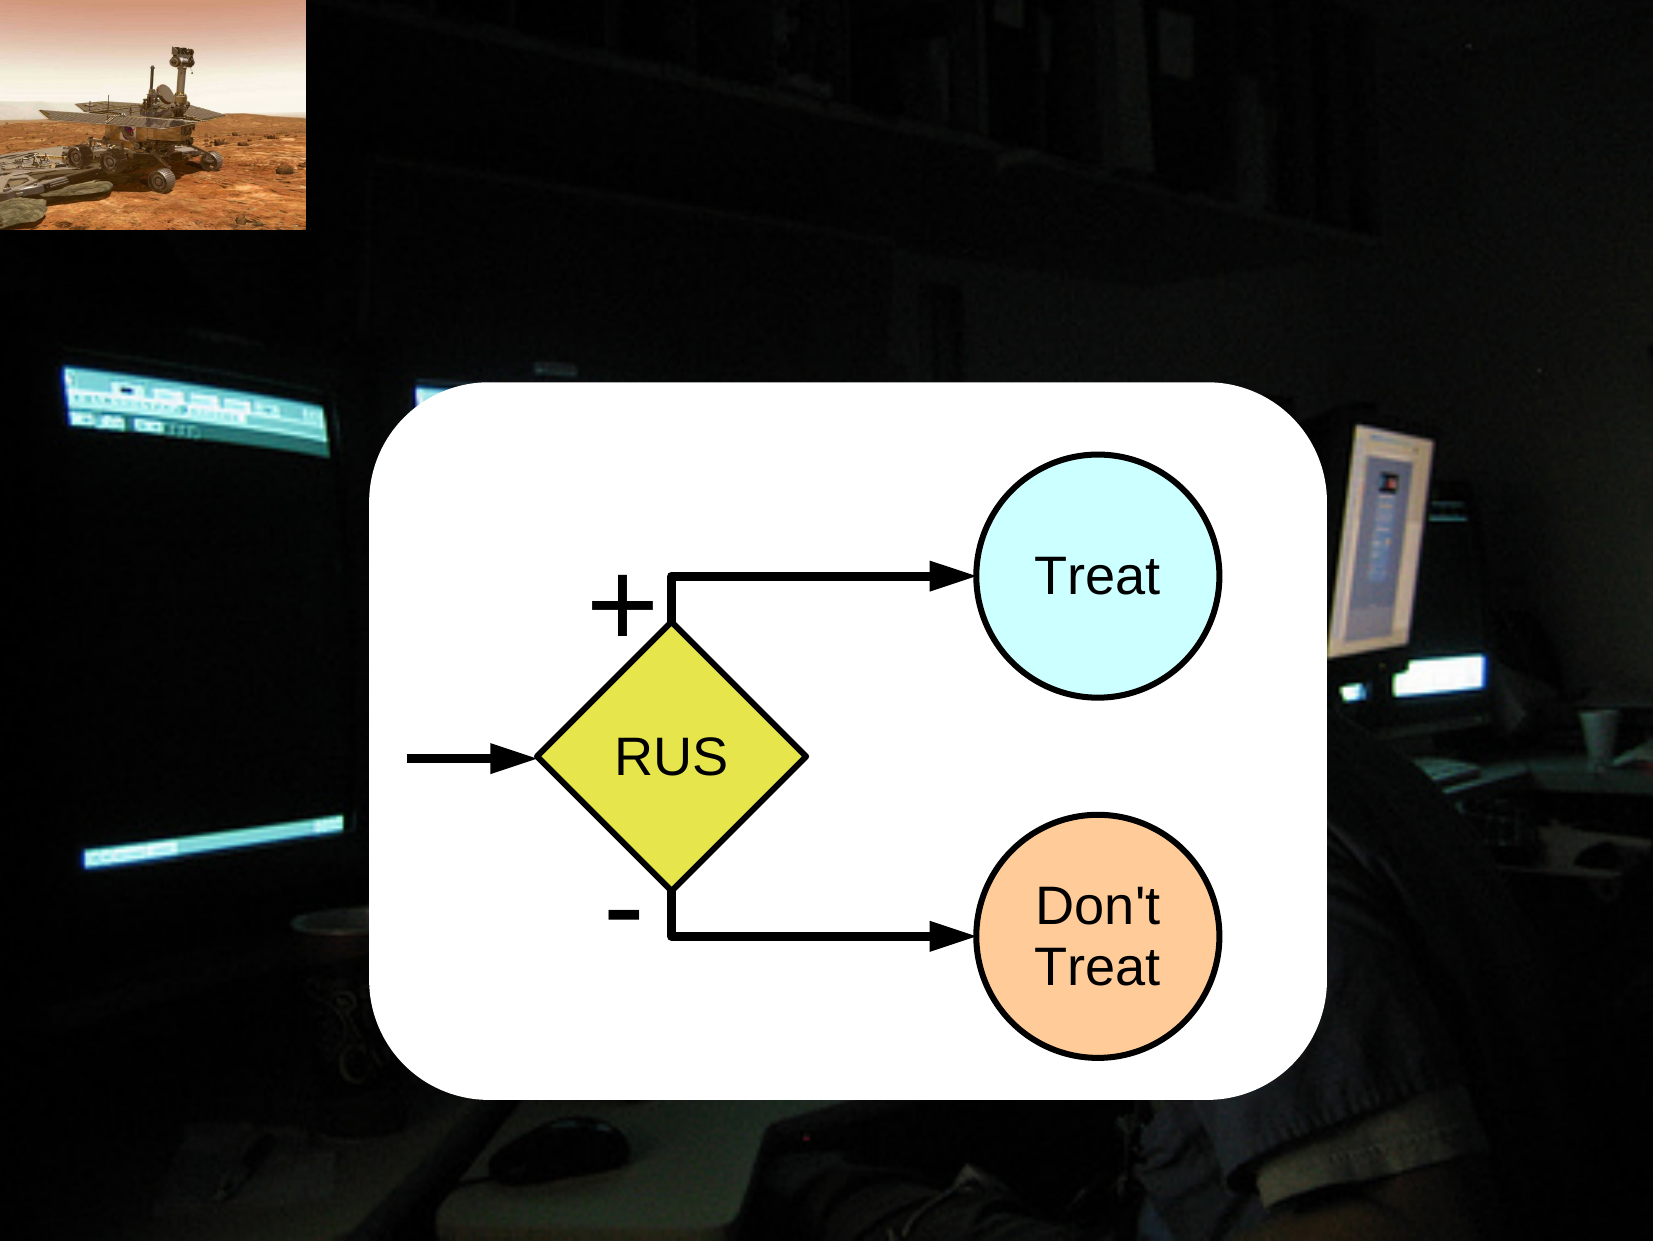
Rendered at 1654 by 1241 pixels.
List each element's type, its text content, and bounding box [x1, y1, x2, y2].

text_box [369, 382, 1327, 1100]
text_box RUS [536, 623, 807, 891]
text_box Treat [976, 454, 1220, 698]
text_box Don't Treat [976, 814, 1220, 1058]
picture [0, 0, 1653, 1241]
text_box - [588, 827, 660, 983]
text_box + [571, 526, 673, 682]
